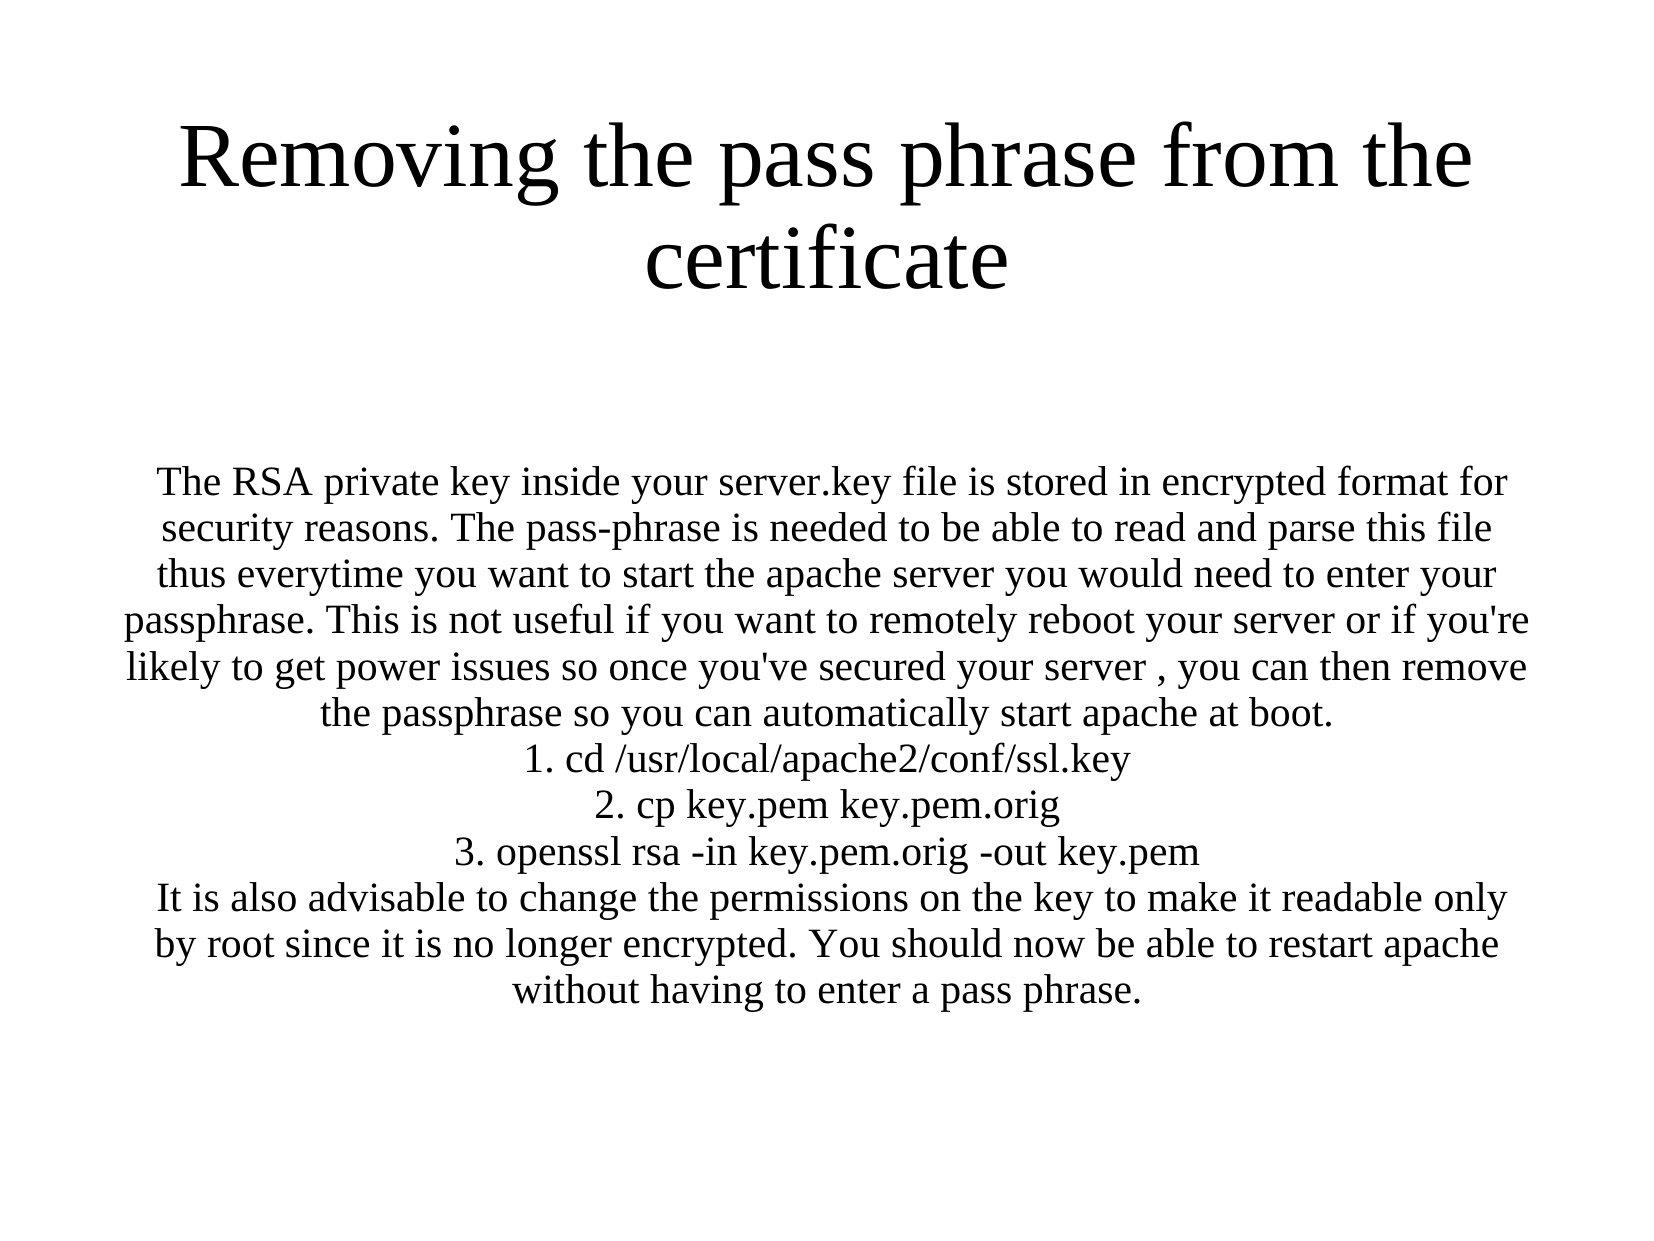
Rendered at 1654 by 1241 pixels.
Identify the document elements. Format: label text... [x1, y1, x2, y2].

title Removing the pass phrase from the certificate [121, 79, 1534, 334]
subtitle The RSA private key inside your server.key file is stored in encrypted format for security reasons. The pass-phrase is needed to be able to read and parse this file thus everytime you want to start the apache server you would need to enter your passphrase. This is not useful if you want to remotely reboot your server or if you're likely to get power issues so once you've secured your server , you can then remove the passphrase so you can automatically start apache at boot. 1. cd /usr/local/apache2/conf/ssl.key 2. cp key.pem key.pem.orig 3. openssl rsa -in key.pem.orig -out key.pem It is also advisable to change the permissions on the key to make it readable only by root since it is no longer encrypted. You should now be able to restart apache without having to enter a pass phrase. [121, 344, 1534, 1127]
